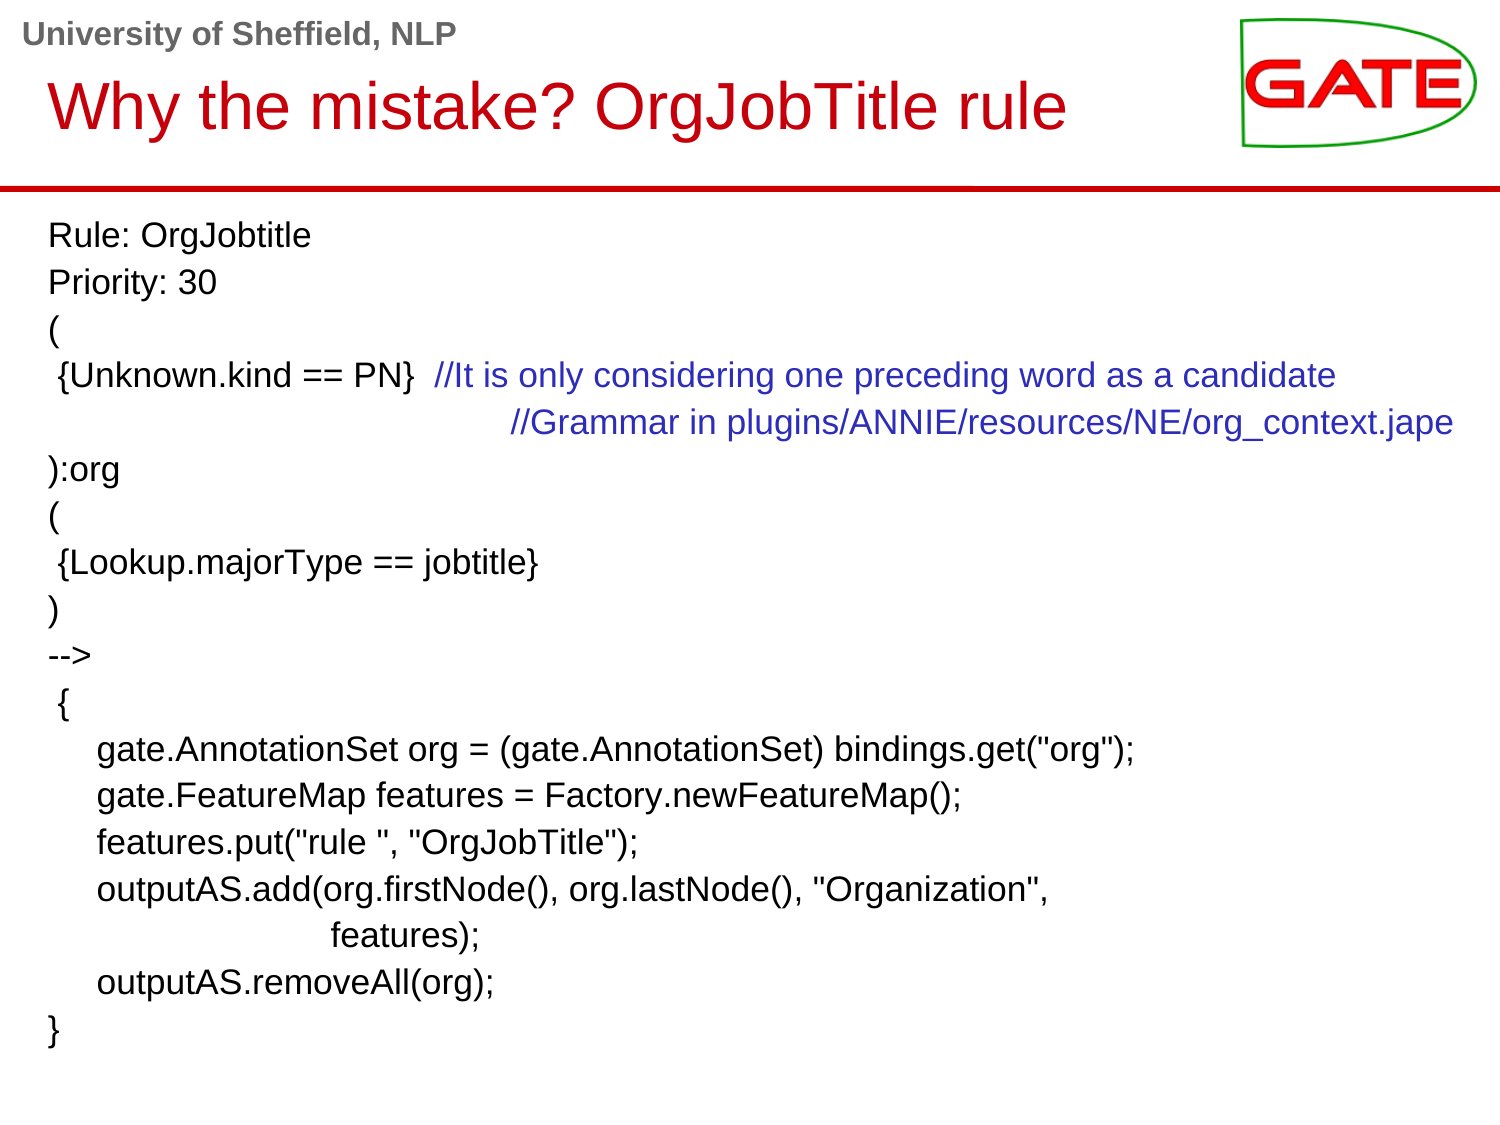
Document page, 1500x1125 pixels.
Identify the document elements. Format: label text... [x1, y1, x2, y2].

text_box Rule: OrgJobtitle Priority: 30 ( {Unknown.kind == PN} //It is only considering one preceding word as a candidate //Grammar in plugins/ANNIE/resources/NE/org_context.jape ):org ( {Lookup.majorType == jobtitle} ) --> { gate.AnnotationSet org = (gate.AnnotationSet) bindings.get("org"); gate.FeatureMap features = Factory.newFeatureMap(); features.put("rule ", "OrgJobTitle"); outputAS.add(org.firstNode(), org.lastNode(), "Organization", features); outputAS.removeAll(org); } [47, 212, 1500, 1093]
picture [1240, 18, 1477, 148]
text_box Why the mistake? OrgJobTitle rule [47, 47, 1267, 168]
